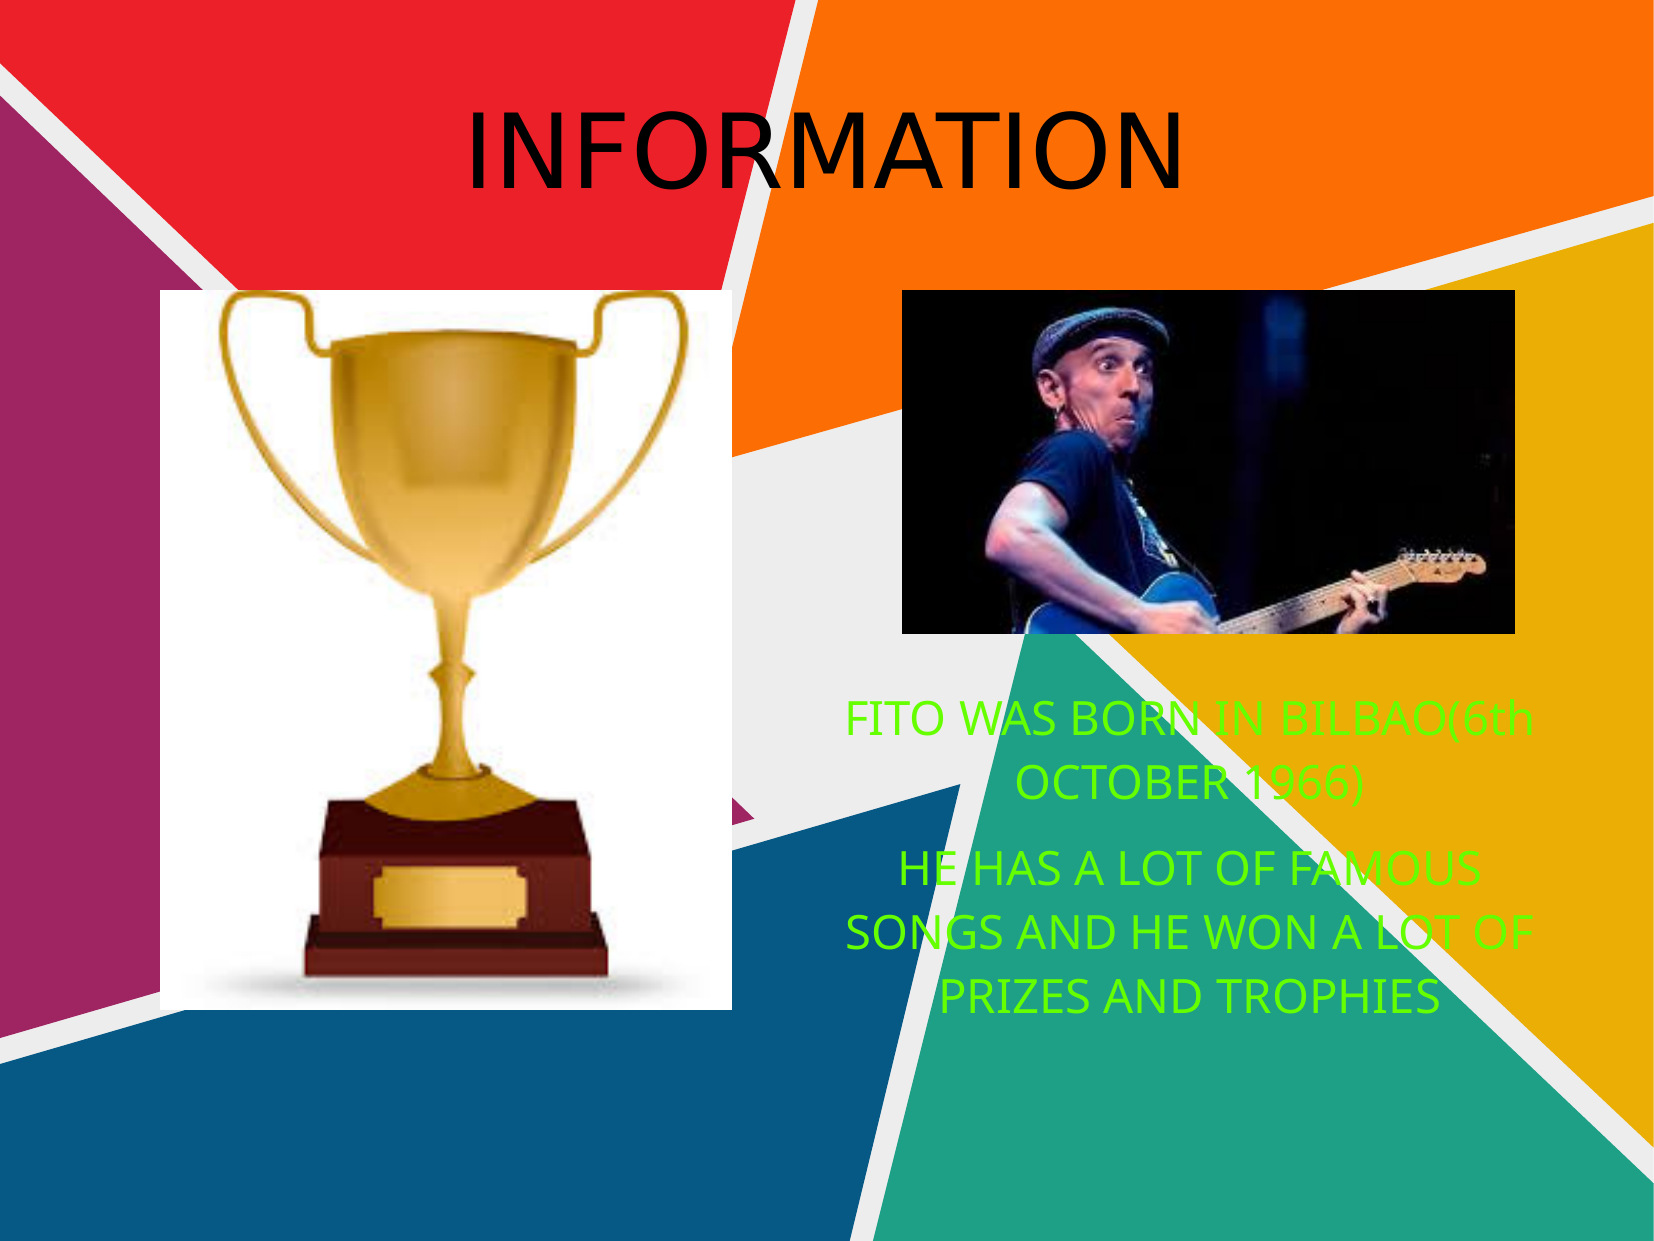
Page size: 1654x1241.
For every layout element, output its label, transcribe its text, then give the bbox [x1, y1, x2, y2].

picture [160, 290, 732, 1010]
list FITO WAS BORN IN BILBAO(6th OCTOBER 1966) HE HAS A LOT OF FAMOUS SONGS AND HE WON A LOT OF PRIZES AND TROPHIES [826, 685, 1553, 1029]
picture [902, 290, 1515, 634]
title INFORMATION [82, 49, 1571, 257]
